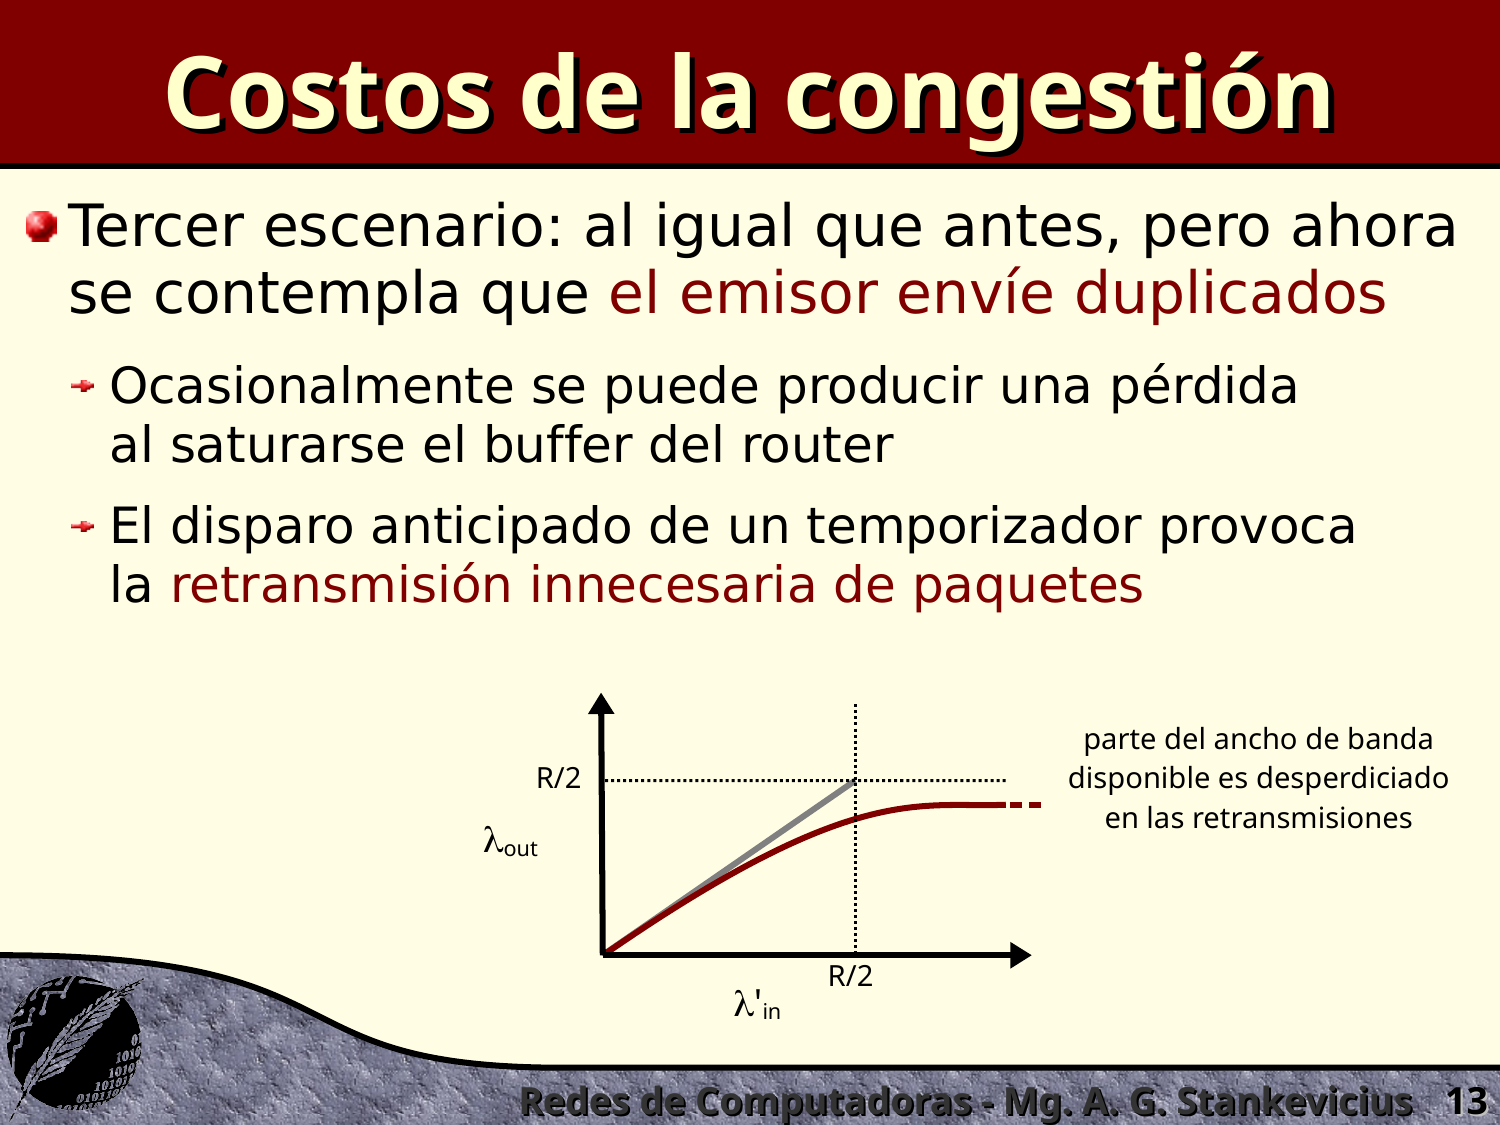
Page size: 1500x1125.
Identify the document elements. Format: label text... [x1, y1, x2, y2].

picture [790, 1100, 795, 1110]
picture [0, 959, 1500, 1125]
text_box parte del ancho de banda disponible es desperdiciado en las retransmisiones [1053, 710, 1457, 848]
text_box R/2 [812, 947, 894, 1004]
title Costos de la congestión [15, 5, 1485, 160]
text_box R/2 [520, 749, 598, 806]
list Tercer escenario: al igual que antes, pero ahora se contempla que el emisor envíe duplicados Ocasionalmente se puede producir una pérdida al saturarse el buffer del router El disparo anticipado de un temporizador provoca la retransmisión innecesaria de paquetes [11, 192, 1486, 921]
picture [1047, 1100, 1054, 1110]
text_box out [468, 805, 550, 879]
text_box 'in [718, 969, 795, 1042]
